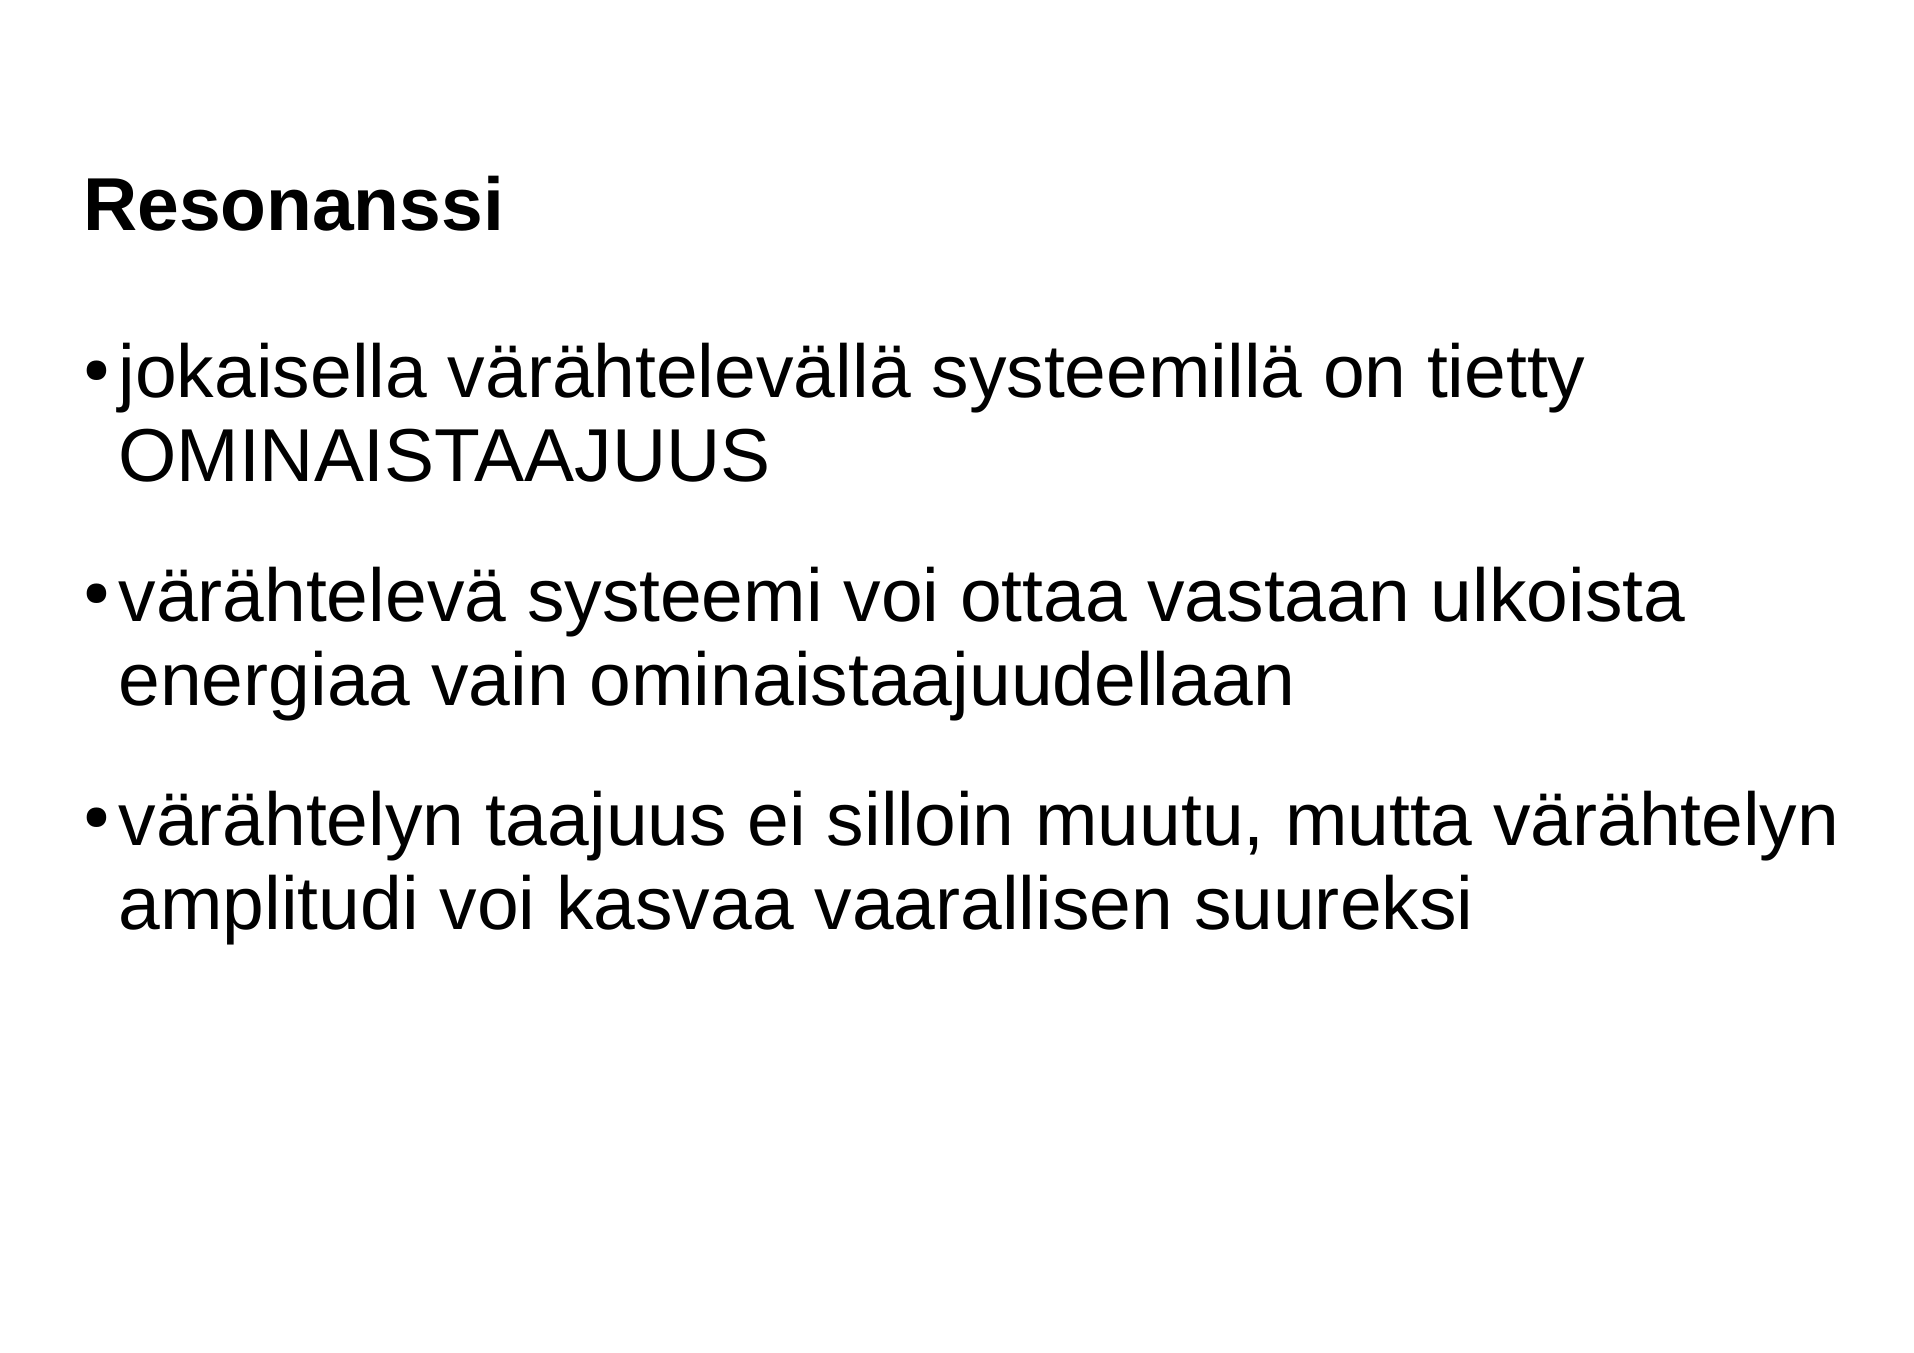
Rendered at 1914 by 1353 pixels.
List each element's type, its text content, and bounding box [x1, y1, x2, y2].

text_box Resonanssi jokaisella värähtelevällä systeemillä on tietty OMINAISTAAJUUS värähtelevä systeemi voi ottaa vastaan ulkoista energiaa vain ominaistaajuudellaan värähtelyn taajuus ei silloin muutu, mutta värähtelyn amplitudi voi kasvaa vaarallisen suureksi [68, 154, 1914, 1117]
